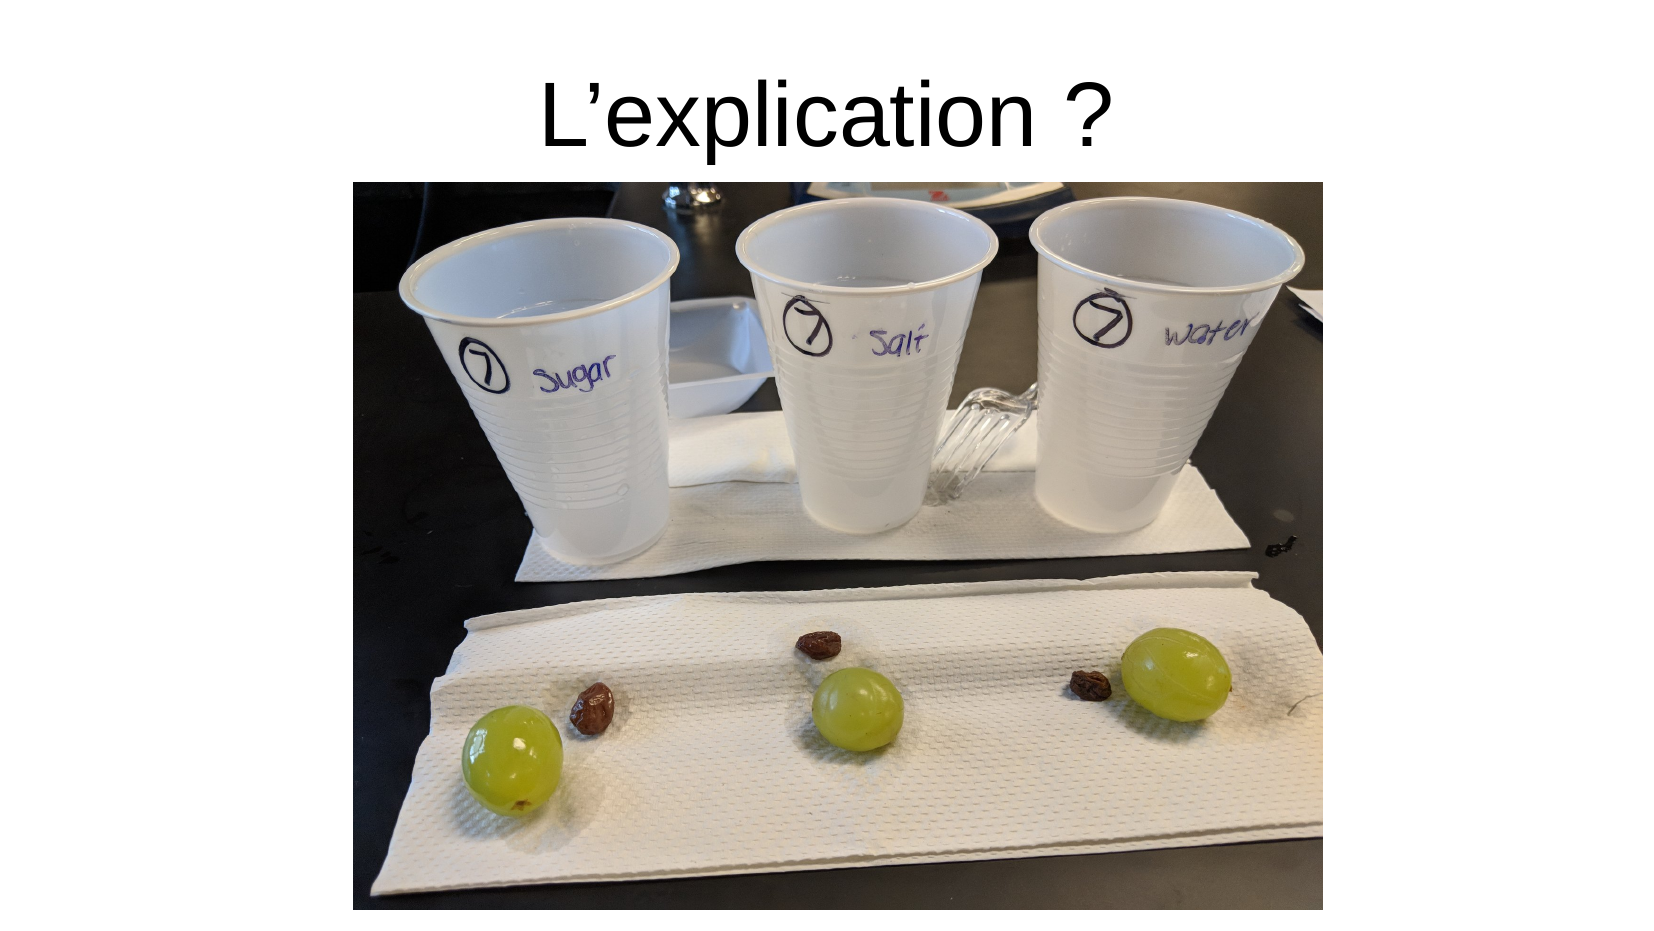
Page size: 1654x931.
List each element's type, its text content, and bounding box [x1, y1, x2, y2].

picture [353, 182, 1323, 910]
title L’explication ? [82, 37, 1571, 193]
